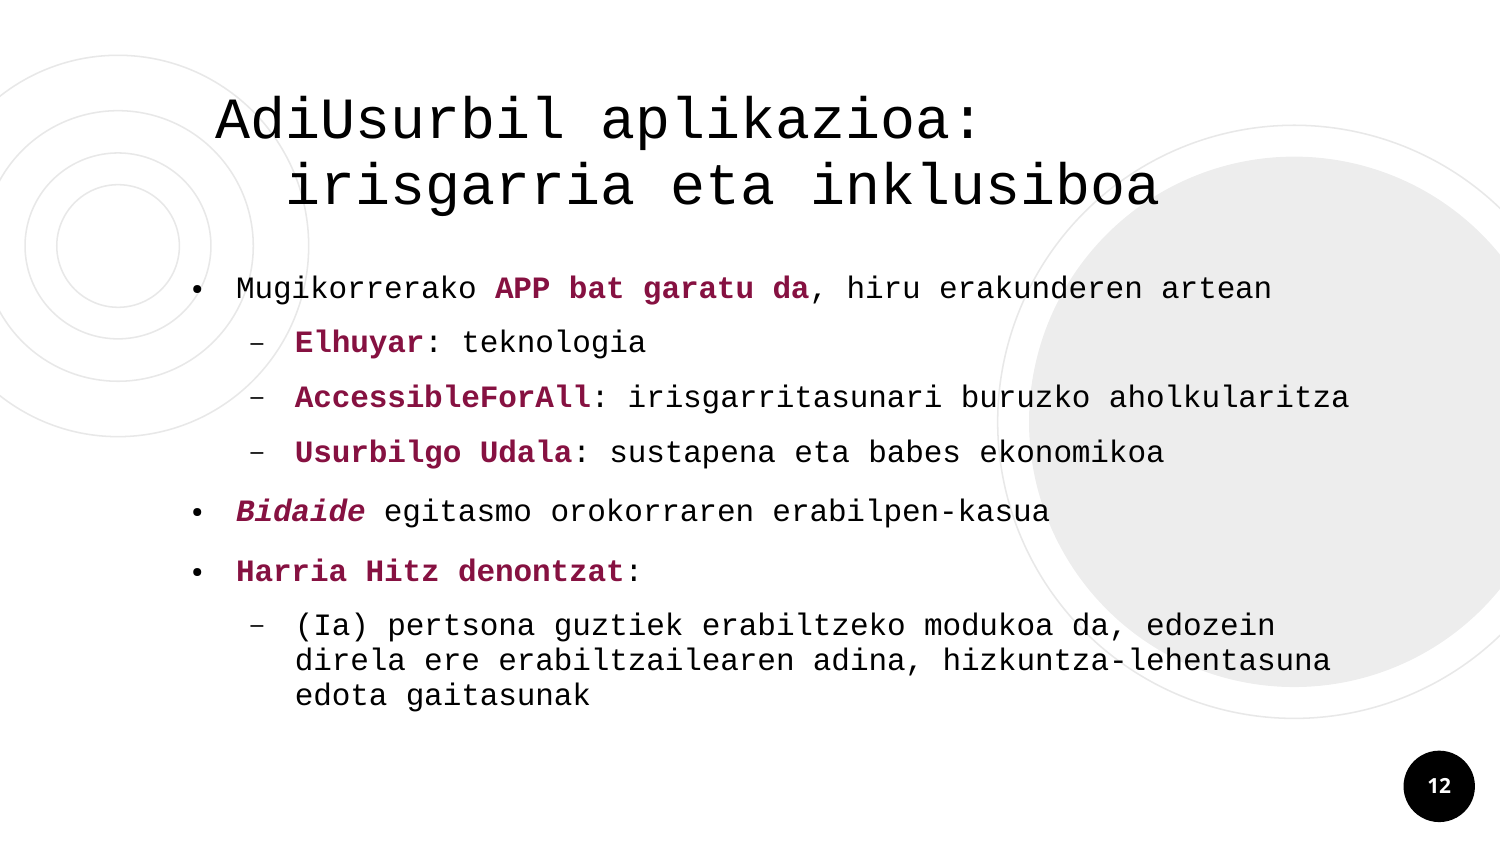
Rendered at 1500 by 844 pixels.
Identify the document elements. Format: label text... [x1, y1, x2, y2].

text_box AdiUsurbil aplikazioa: irisgarria eta inklusiboa [200, 82, 1335, 230]
list Mugikorrerako APP bat garatu da, hiru erakunderen artean Elhuyar: teknologia AccessibleForAll: irisgarritasunari buruzko aholkularitza Usurbilgo Udala: sustapena eta babes ekonomikoa Bidaide egitasmo orokorraren erabilpen-kasua Harria Hitz denontzat: (Ia) pertsona guztiek erabiltzeko modukoa da, edozein direla ere erabiltzailearen adina, hizkuntza-lehentasuna edota gaitasunak [177, 272, 1359, 739]
text_box <zenbakia> [1403, 750, 1475, 823]
